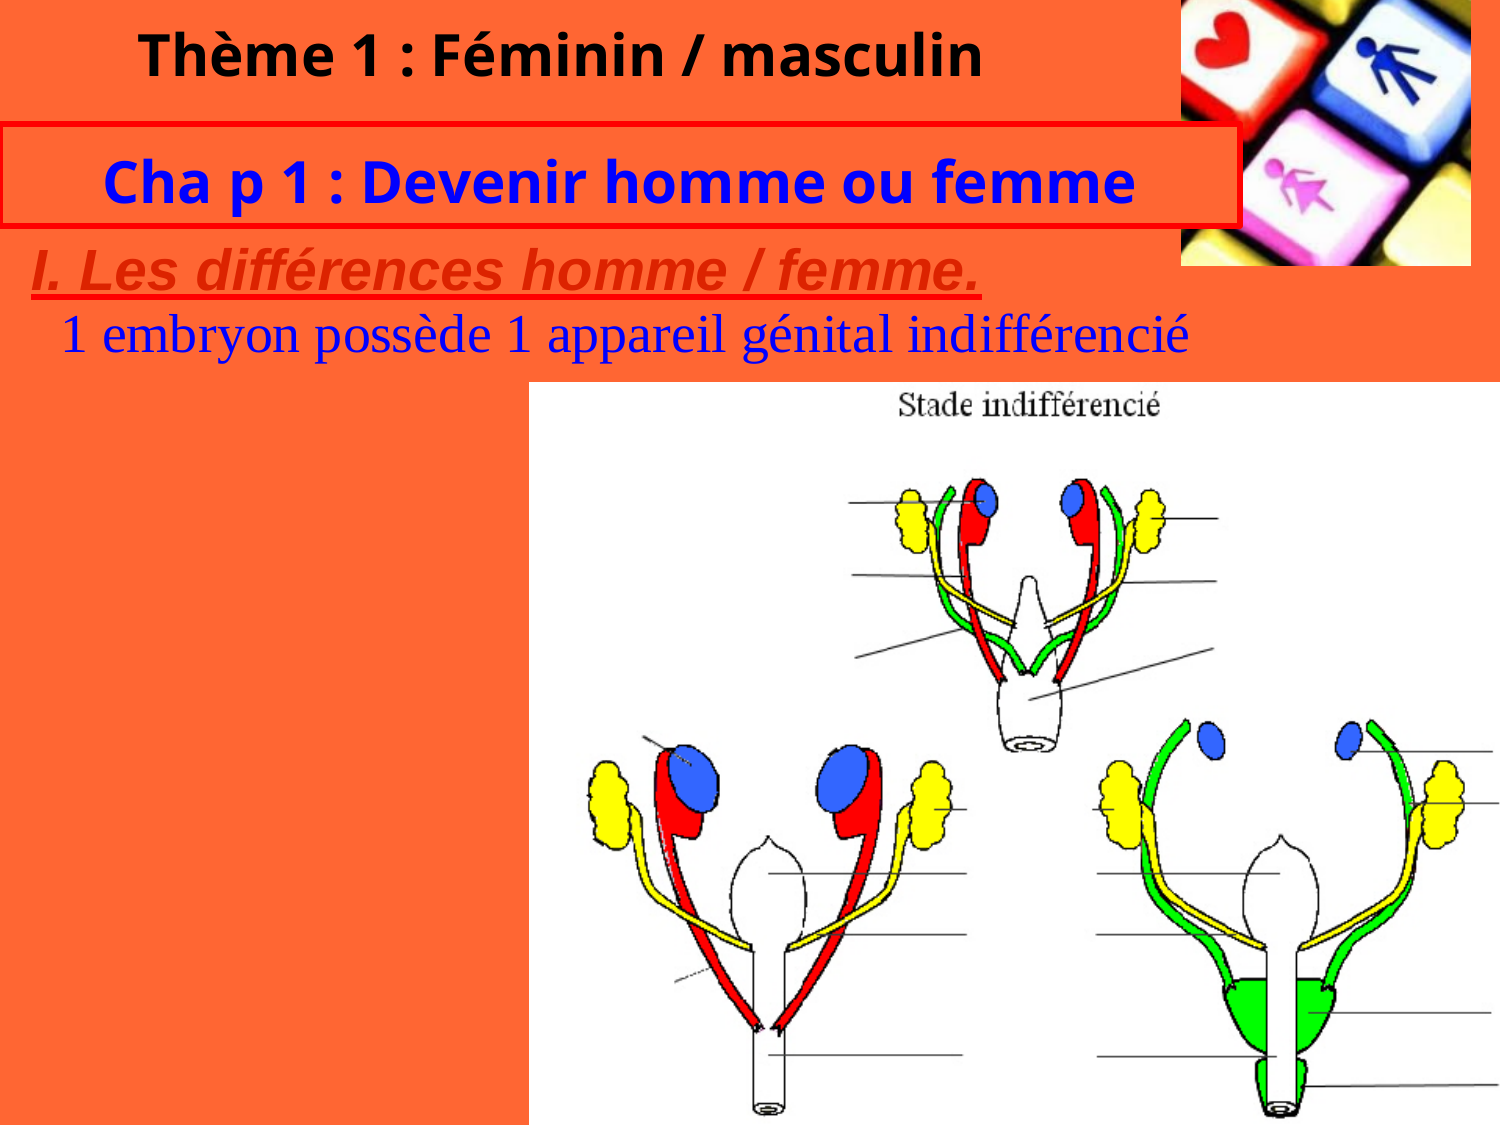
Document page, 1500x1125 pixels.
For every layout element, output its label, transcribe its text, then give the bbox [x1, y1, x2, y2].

text_box Cha p 1 : Devenir homme ou femme [0, 124, 1241, 226]
picture [1181, 0, 1471, 266]
picture [529, 382, 1500, 1125]
text_box Thème 1 : Féminin / masculin [0, 0, 1122, 96]
chart [29, 236, 1500, 387]
